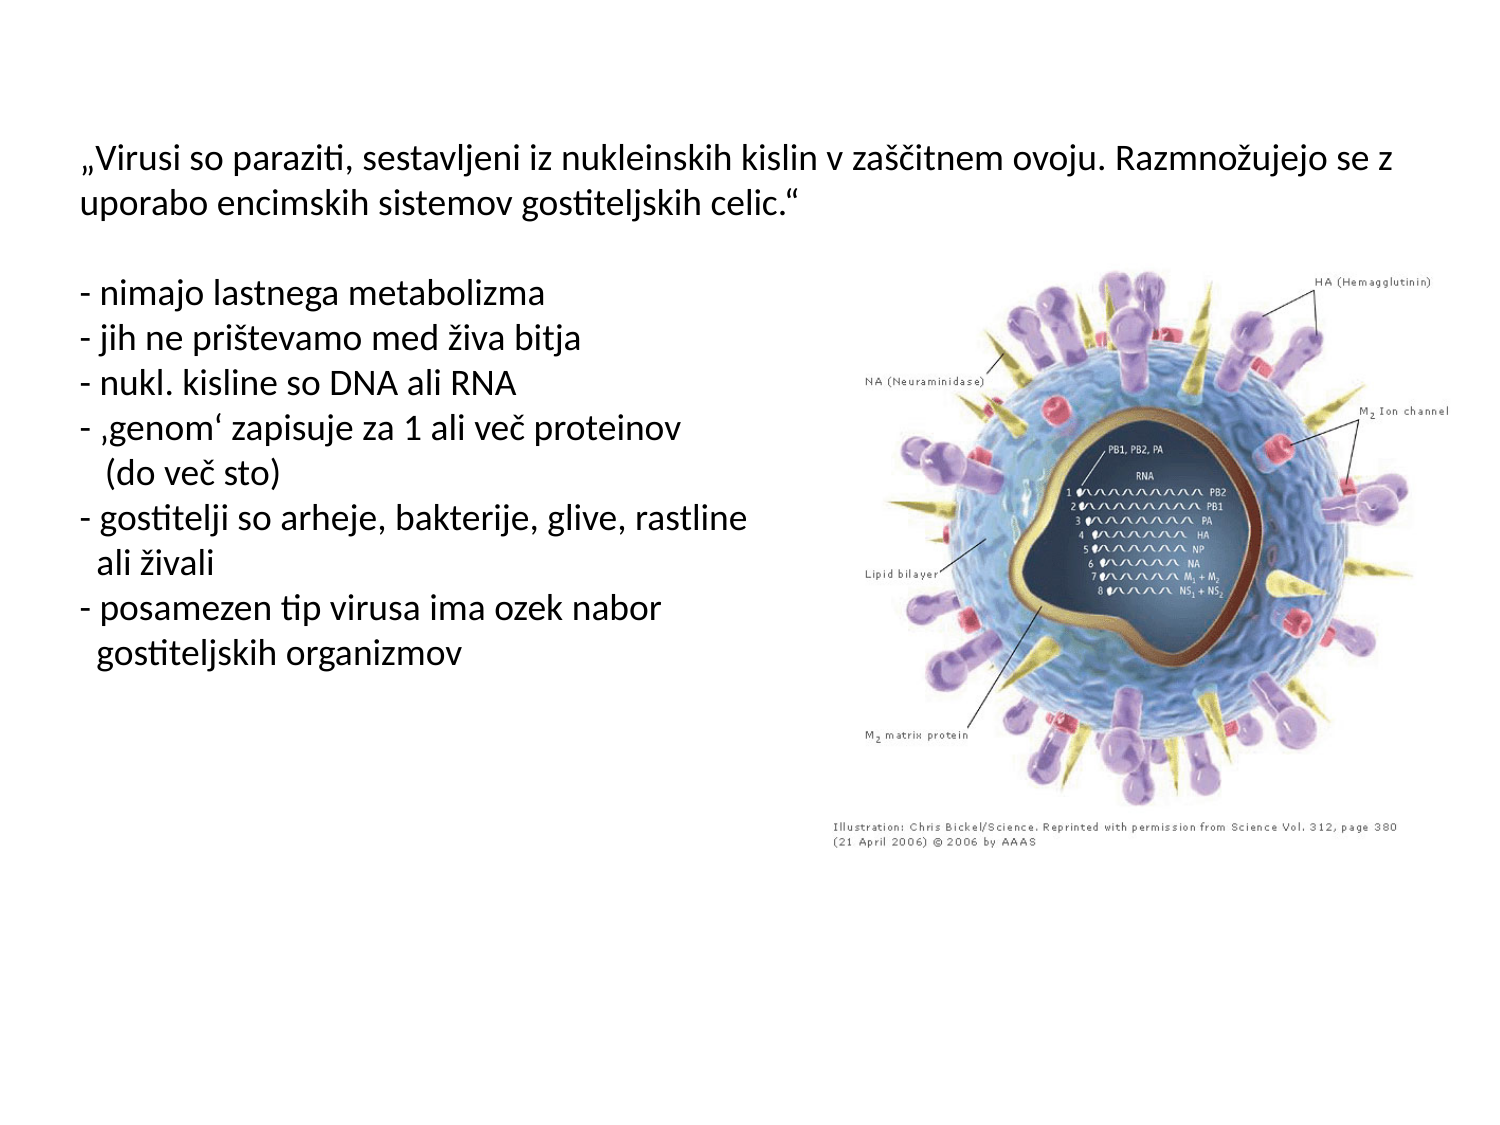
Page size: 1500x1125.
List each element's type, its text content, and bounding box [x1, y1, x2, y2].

picture [832, 255, 1467, 853]
text_box „Virusi so paraziti, sestavljeni iz nukleinskih kislin v zaščitnem ovoju. Razmnožujejo se z uporabo encimskih sistemov gostiteljskih celic.“ - nimajo lastnega metabolizma - jih ne prištevamo med živa bitja - nukl. kisline so DNA ali RNA - ‚genom‘ zapisuje za 1 ali več proteinov (do več sto) - gostitelji so arheje, bakterije, glive, rastline ali živali - posamezen tip virusa ima ozek nabor gostiteljskih organizmov [64, 125, 1447, 771]
